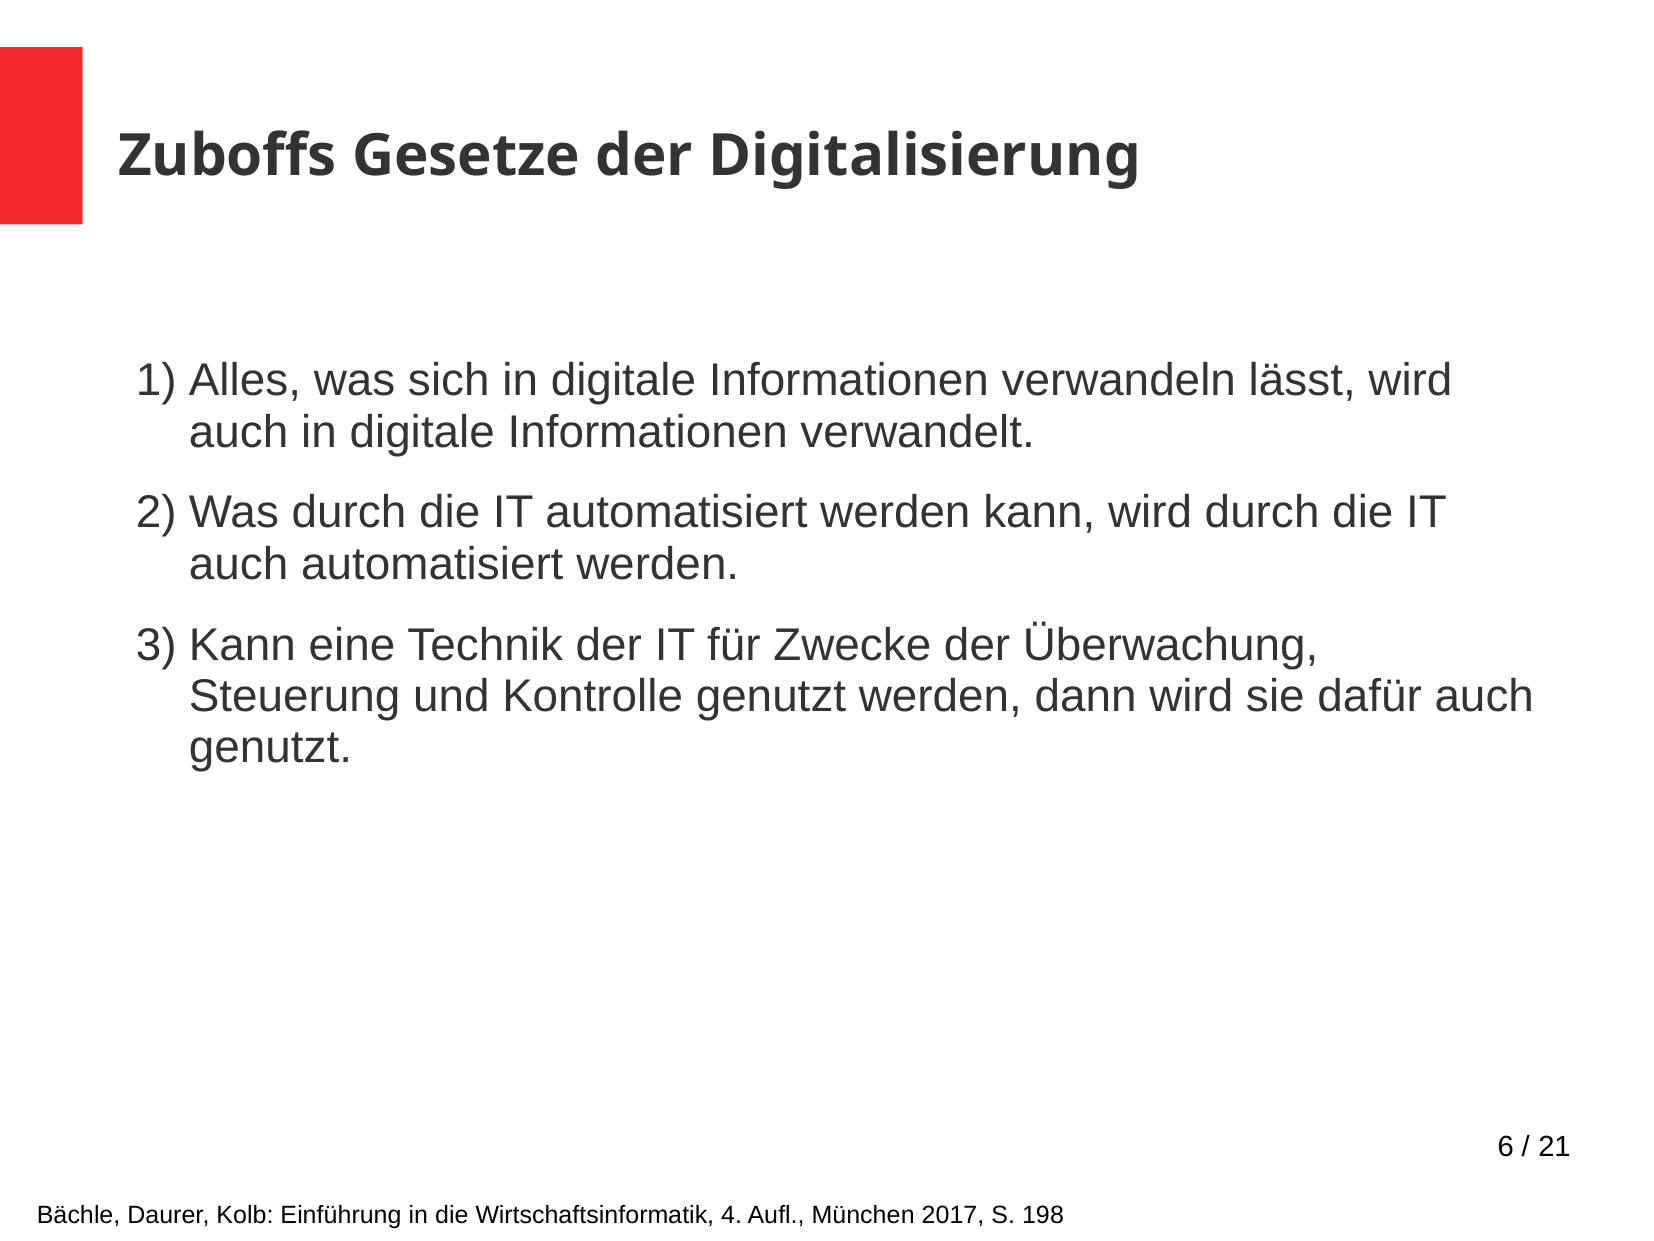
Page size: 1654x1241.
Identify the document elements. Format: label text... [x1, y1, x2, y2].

list Alles, was sich in digitale Informationen verwandeln lässt, wird auch in digitale Informationen verwandelt. Was durch die IT automatisiert werden kann, wird durch die IT auch automatisiert werden. Kann eine Technik der IT für Zwecke der Überwachung, Steuerung und Kontrolle genutzt werden, dann wird sie dafür auch genutzt. [118, 354, 1536, 1074]
title Zuboffs Gesetze der Digitalisierung [118, 49, 1571, 257]
text_box Bächle, Daurer, Kolb: Einführung in die Wirtschaftsinformatik, 4. Aufl., München 2017, S. 198 [22, 1193, 1084, 1237]
